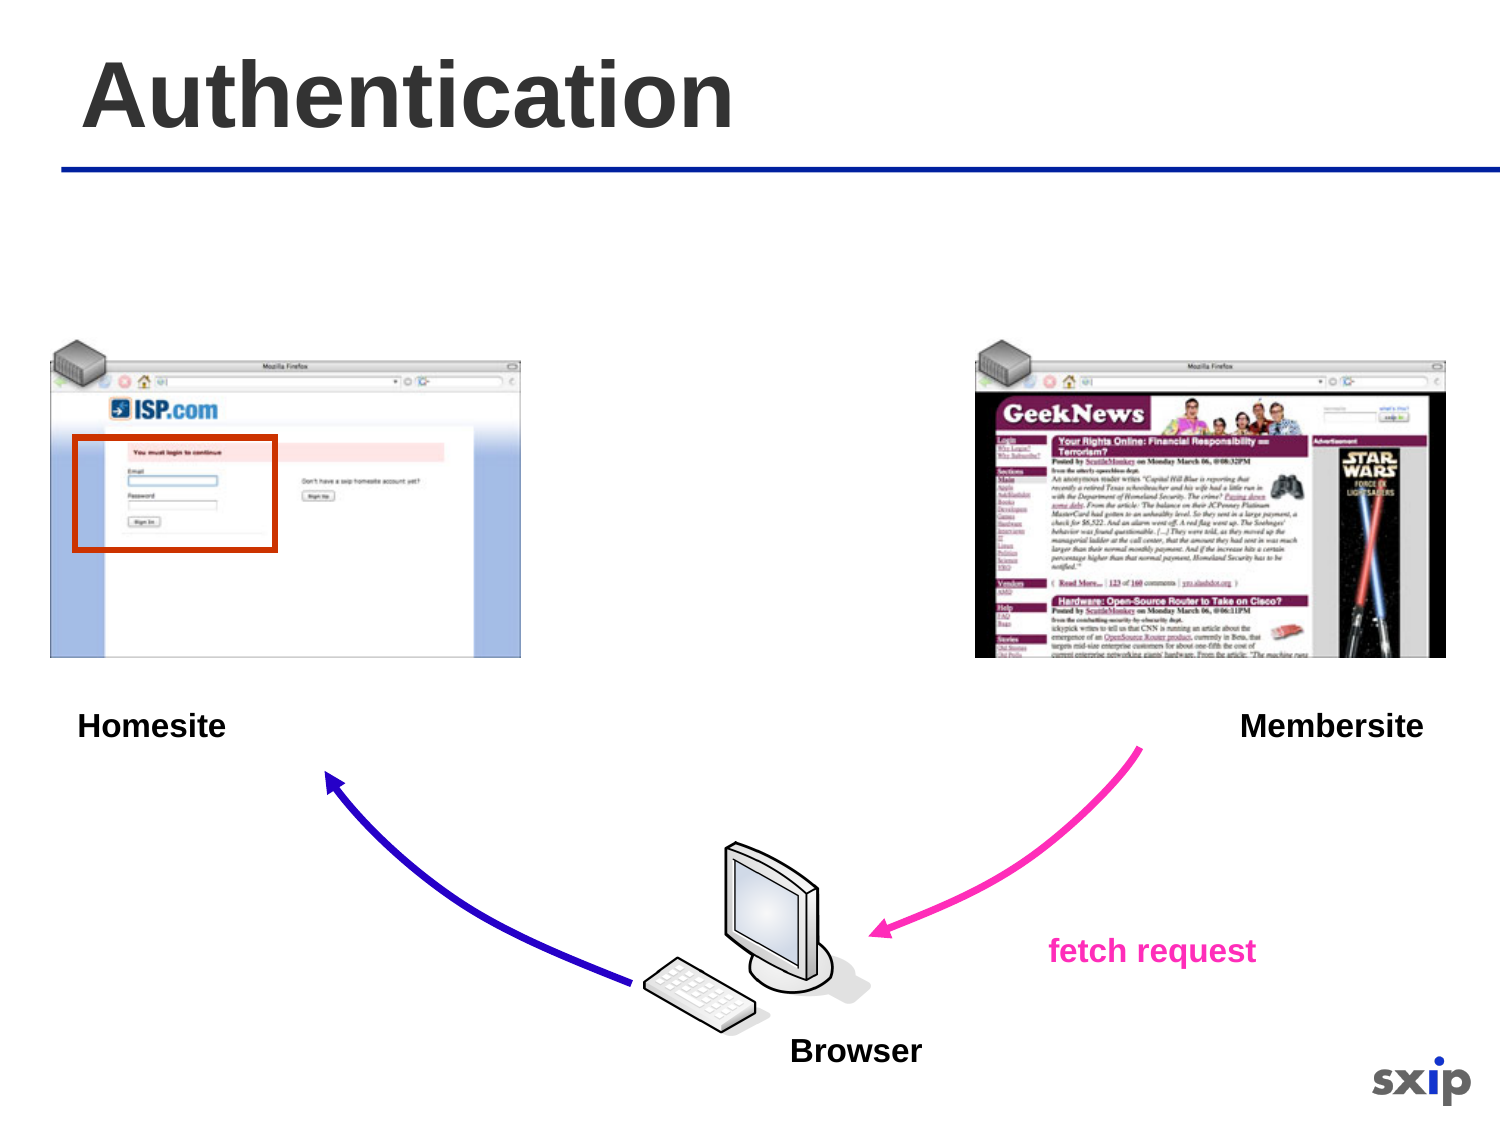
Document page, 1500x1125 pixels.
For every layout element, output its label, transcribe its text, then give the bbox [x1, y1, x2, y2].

text_box Membersite [1224, 699, 1440, 753]
picture [975, 337, 1446, 659]
title Authentication [61, 21, 1495, 169]
picture [643, 841, 871, 1036]
picture [1372, 1056, 1471, 1106]
text_box Homesite [62, 699, 242, 753]
picture [50, 337, 521, 659]
text_box fetch request [1033, 924, 1272, 978]
text_box Browser [774, 1025, 938, 1078]
